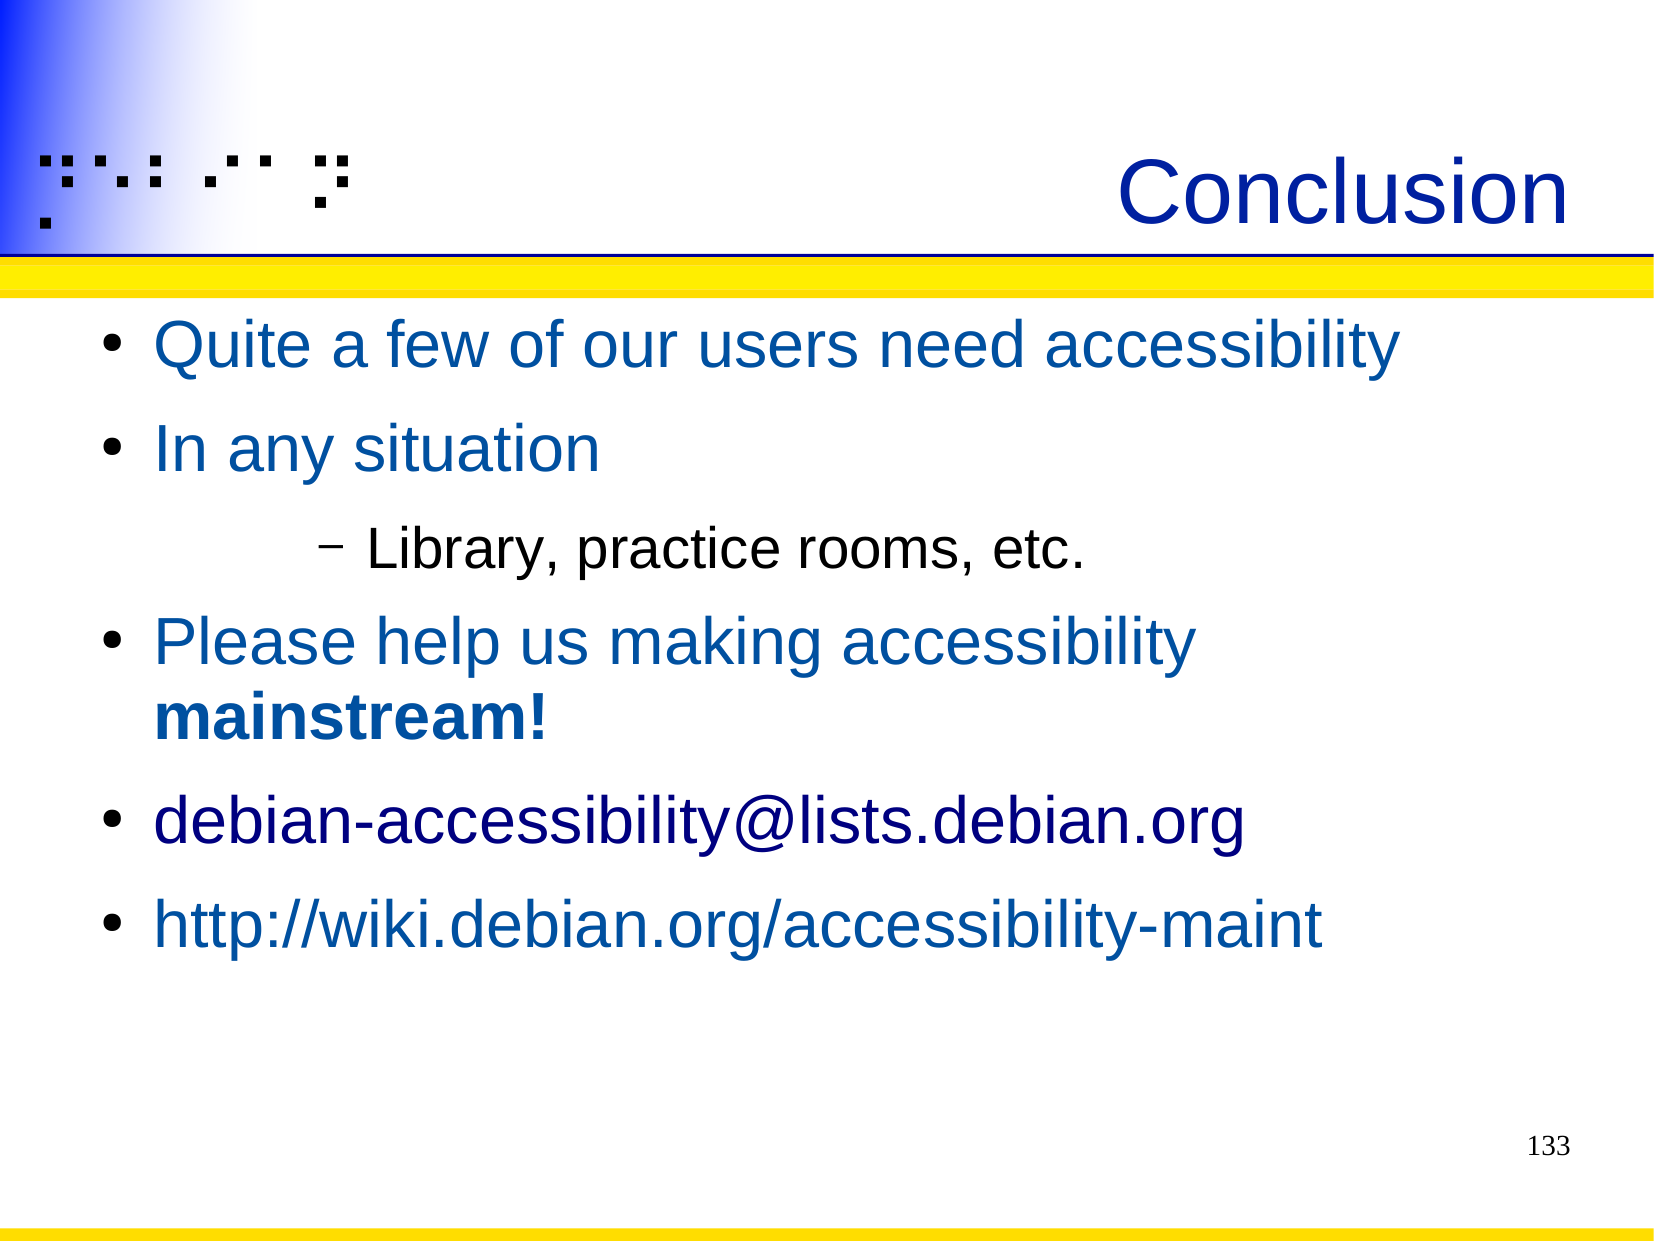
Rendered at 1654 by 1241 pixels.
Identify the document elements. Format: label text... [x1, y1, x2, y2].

list Quite a few of our users need accessibility In any situation Library, practice rooms, etc. Please help us making accessibility mainstream! debian-accessibility@lists.debian.org http://wiki.debian.org/accessibility-maint [82, 307, 1571, 1241]
title Conclusion [372, 134, 1571, 250]
